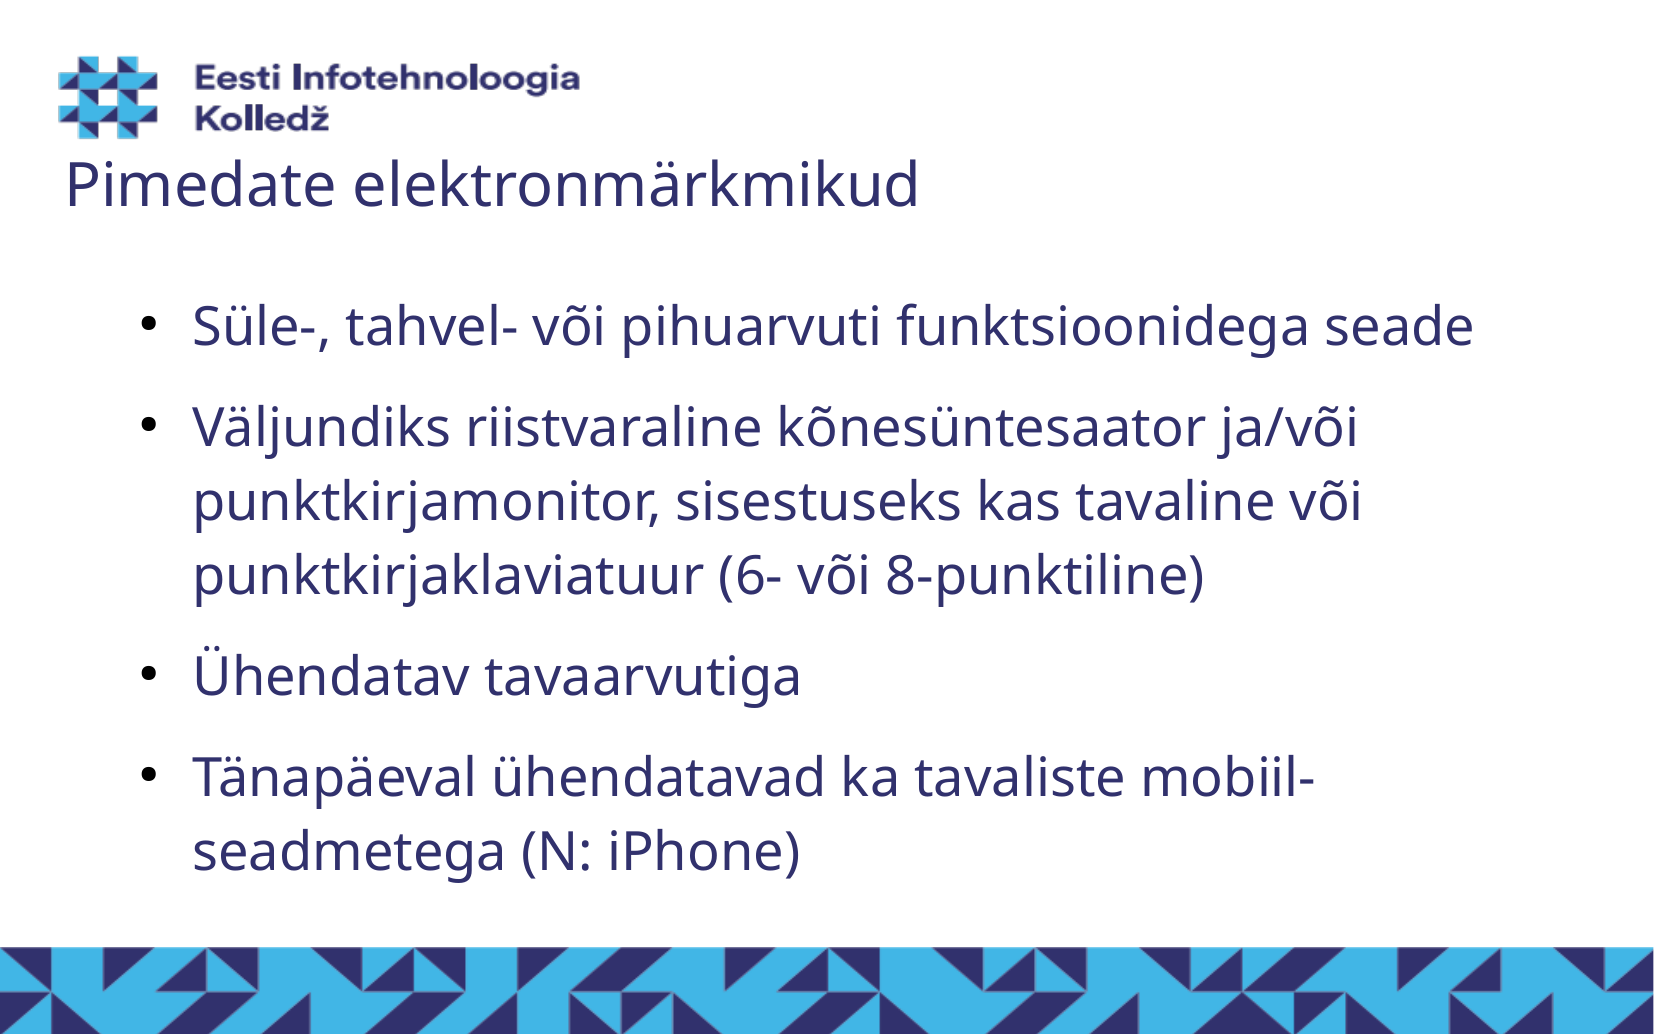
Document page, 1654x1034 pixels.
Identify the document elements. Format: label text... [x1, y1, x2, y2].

title Pimedate elektronmärkmikud [64, 97, 1200, 270]
list Süle-, tahvel- või pihuarvuti funktsioonidega seade Väljundiks riistvaraline kõnesüntesaator ja/või punktkirjamonitor, sisestuseks kas tavaline või punktkirjaklaviatuur (6- või 8-punktiline) Ühendatav tavaarvutiga Tänapäeval ühendatavad ka tavaliste mobiil-seadmetega (N: iPhone) [121, 287, 1533, 970]
